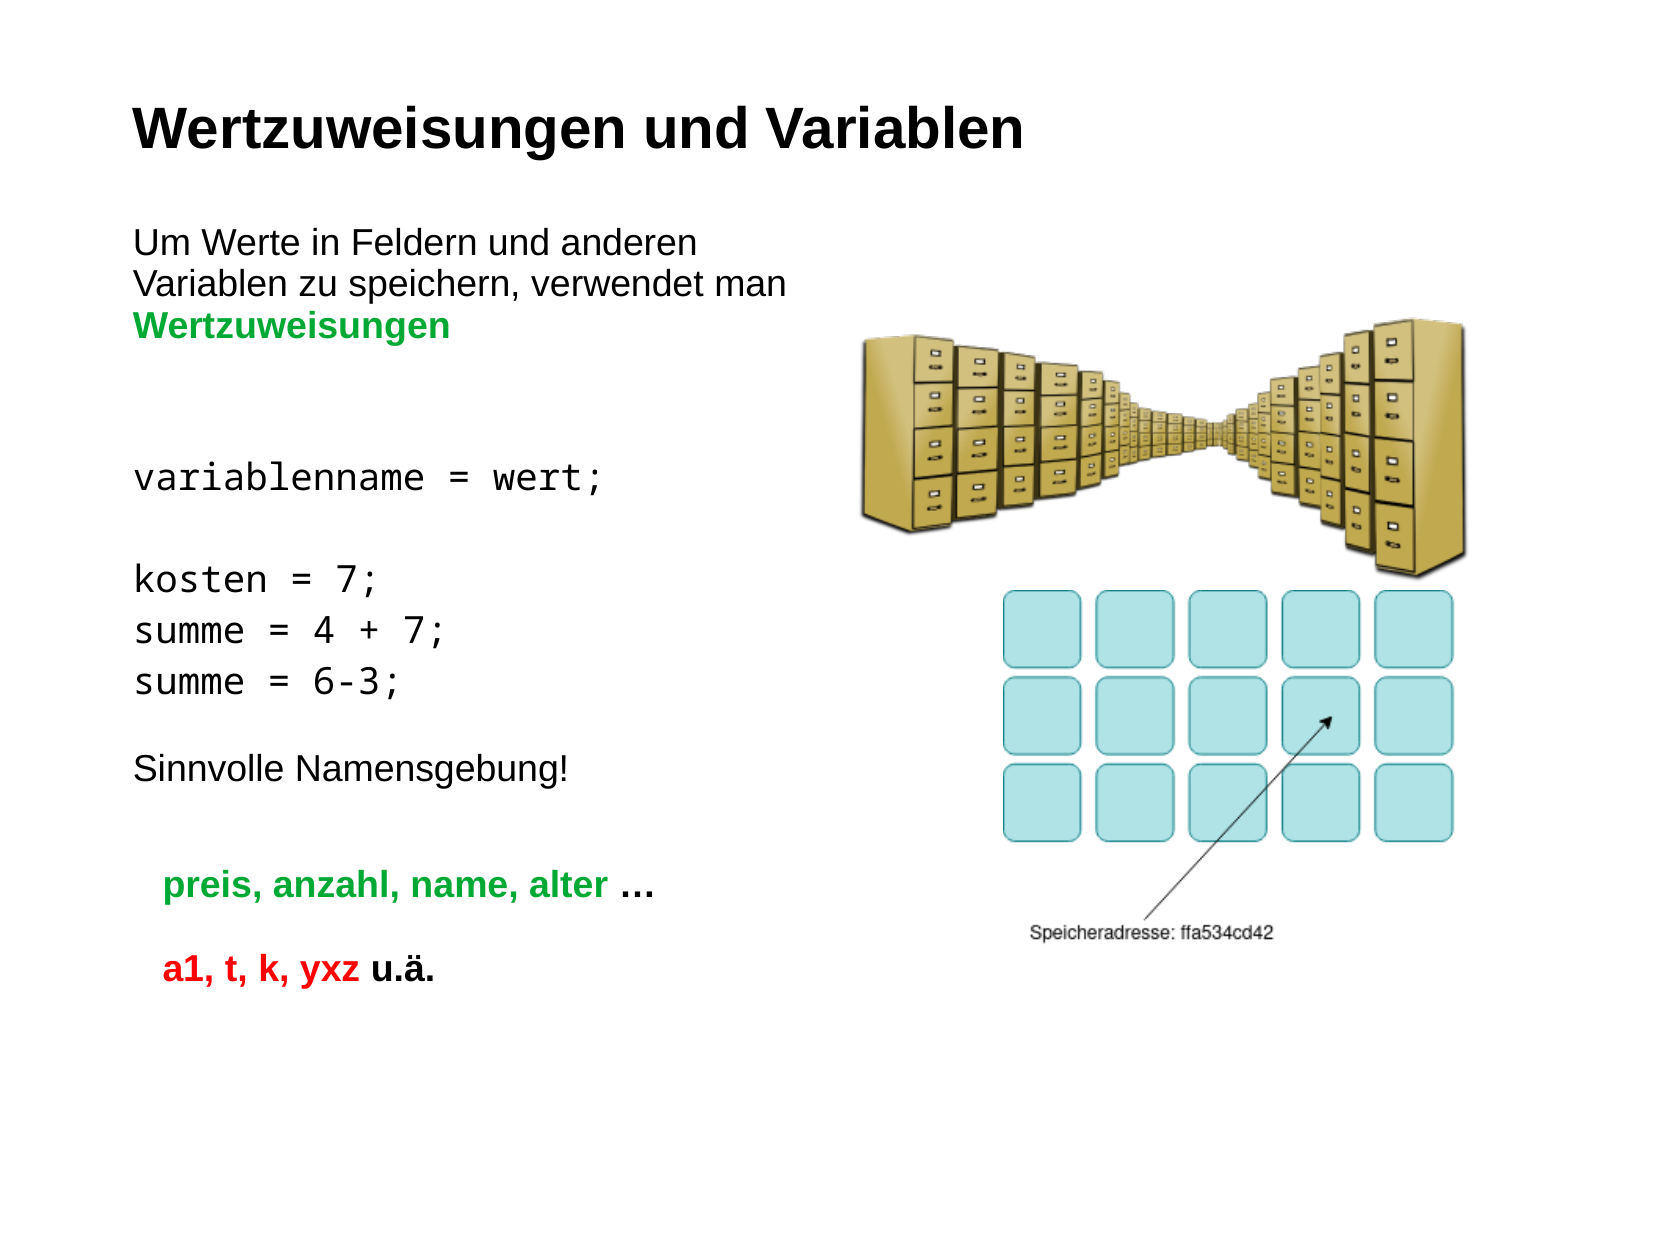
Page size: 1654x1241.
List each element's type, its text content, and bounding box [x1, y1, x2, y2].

text_box Wertzuweisungen und Variablen [118, 88, 1536, 290]
text_box Sinnvolle Namensgebung! [118, 740, 621, 798]
text_box variablenname = wert; kosten = 7; summe = 4 + 7; summe = 6-3; [118, 442, 1003, 656]
picture [851, 310, 1477, 952]
text_box preis, anzahl, name, alter … a1, t, k, yxz u.ä. [147, 856, 798, 998]
text_box Um Werte in Feldern und anderen Variablen zu speichern, verwendet man Wertzuweisungen [118, 213, 827, 355]
